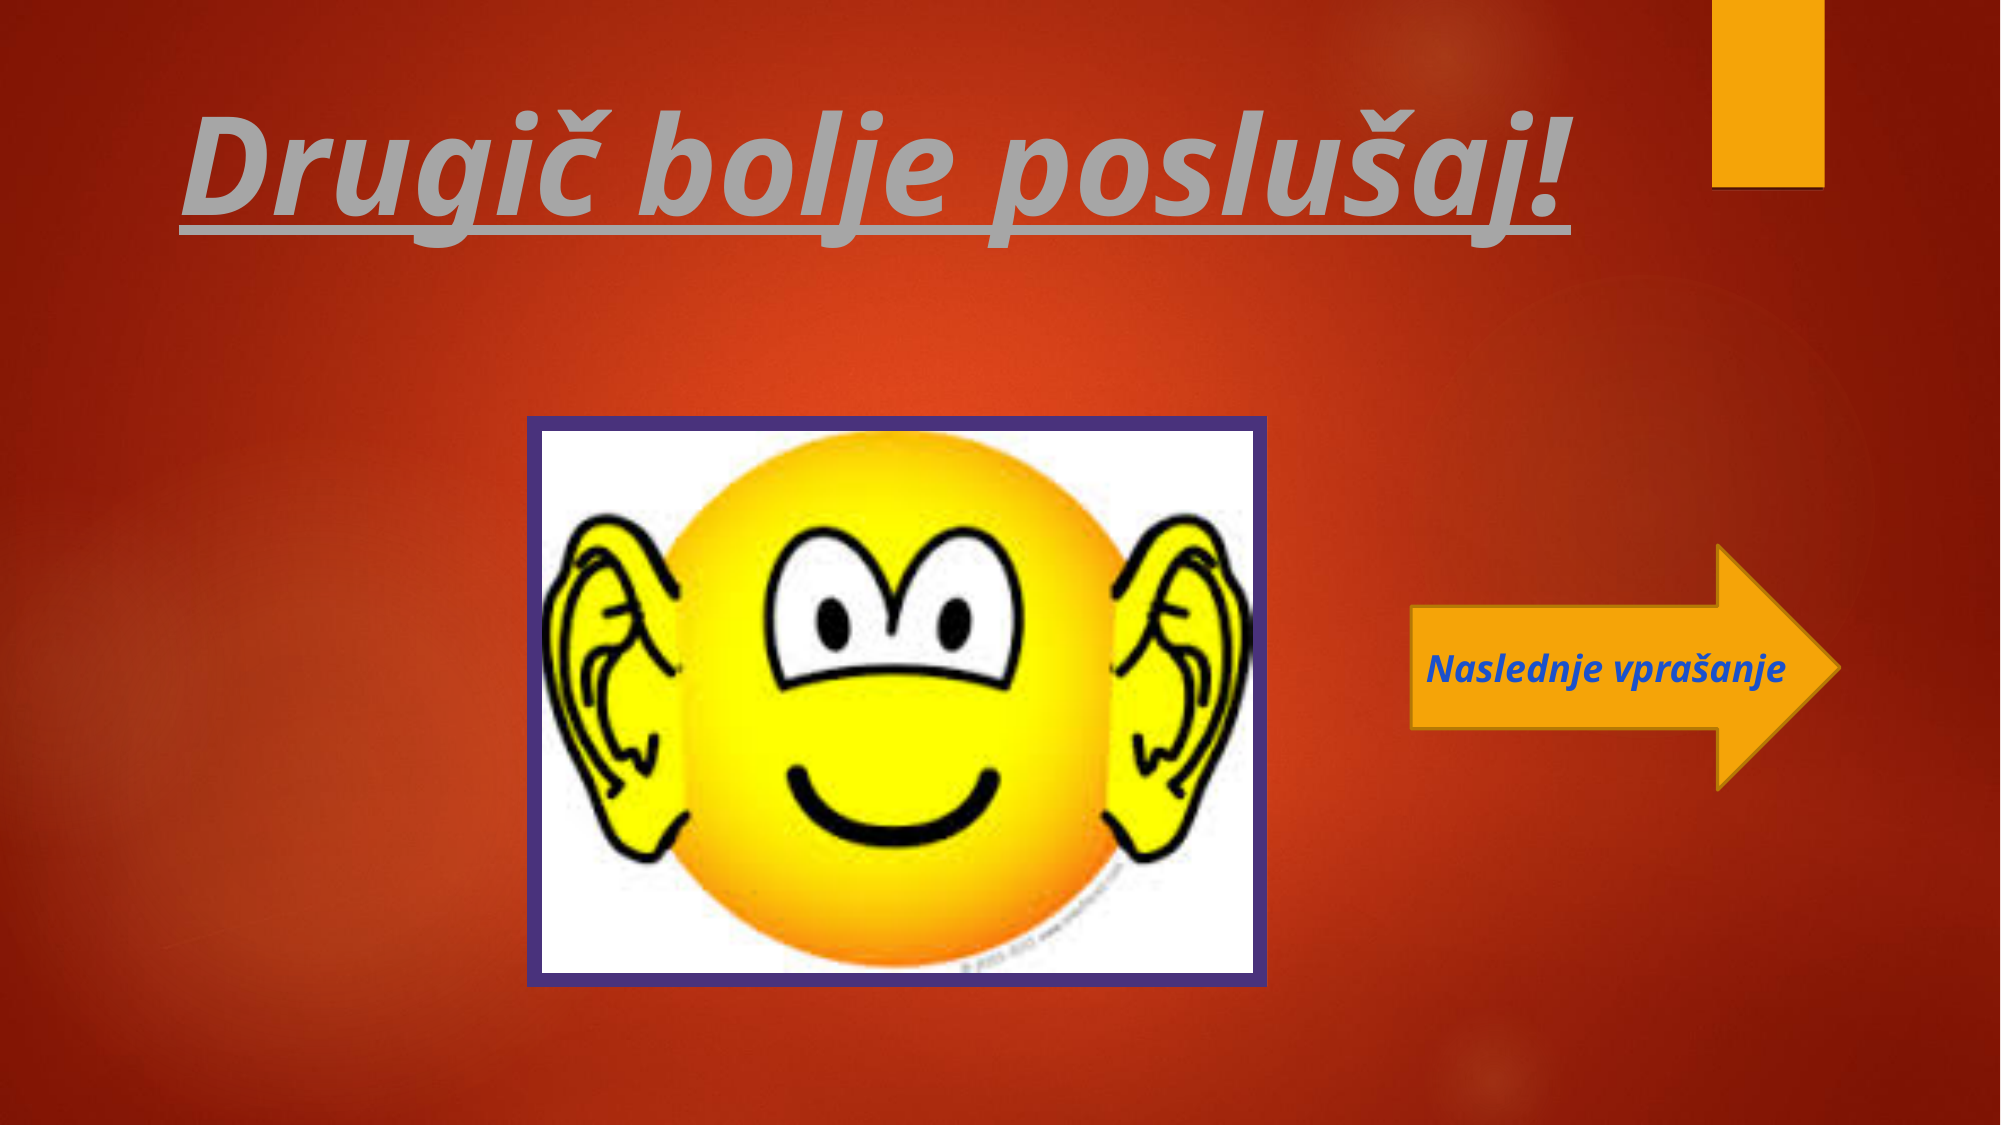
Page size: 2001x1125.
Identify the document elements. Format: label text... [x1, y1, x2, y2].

title Drugič bolje poslušaj! [29, 70, 1720, 300]
text_box [1411, 698, 1810, 791]
text_box [1411, 545, 1810, 637]
picture [0, 0, 2001, 1125]
text_box Naslednje vprašanje [1411, 637, 1838, 698]
